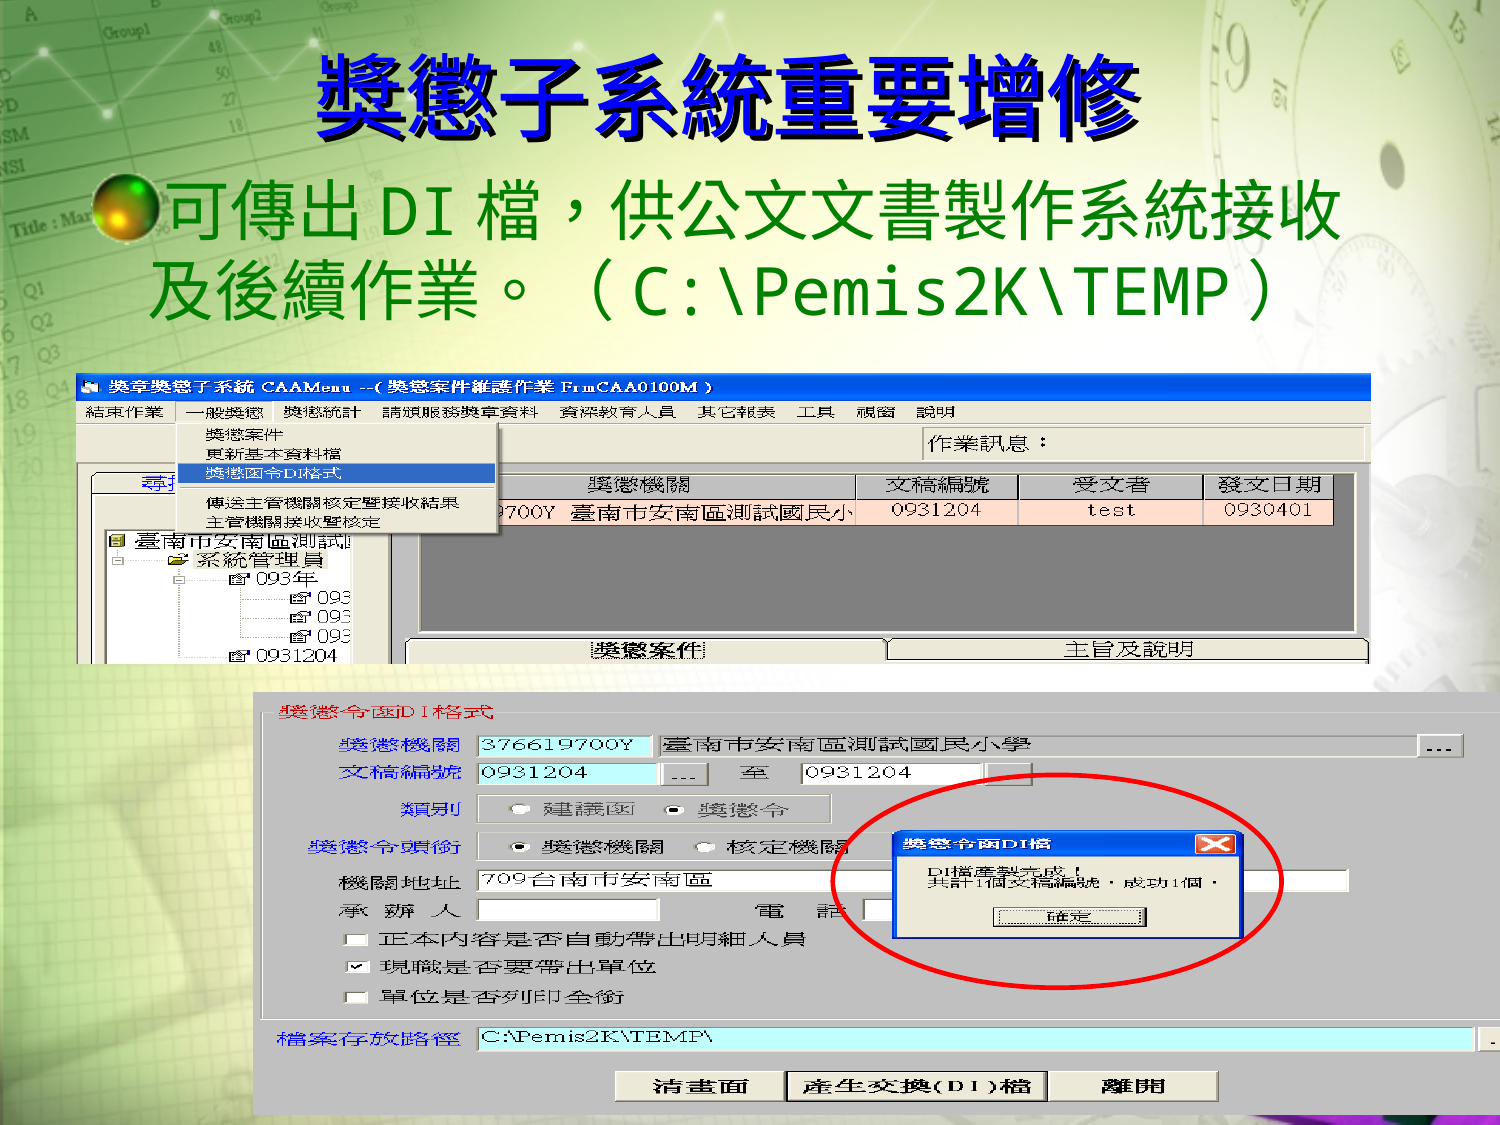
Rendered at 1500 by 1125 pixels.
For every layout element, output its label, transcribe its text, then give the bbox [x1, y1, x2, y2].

list 可傳出DI檔，供公文文書製作系統接收及後續作業。（C:\Pemis2K\TEMP） [76, 160, 1412, 339]
title 獎懲子系統重要增修 [88, 0, 1364, 160]
picture [0, 0, 1500, 1125]
